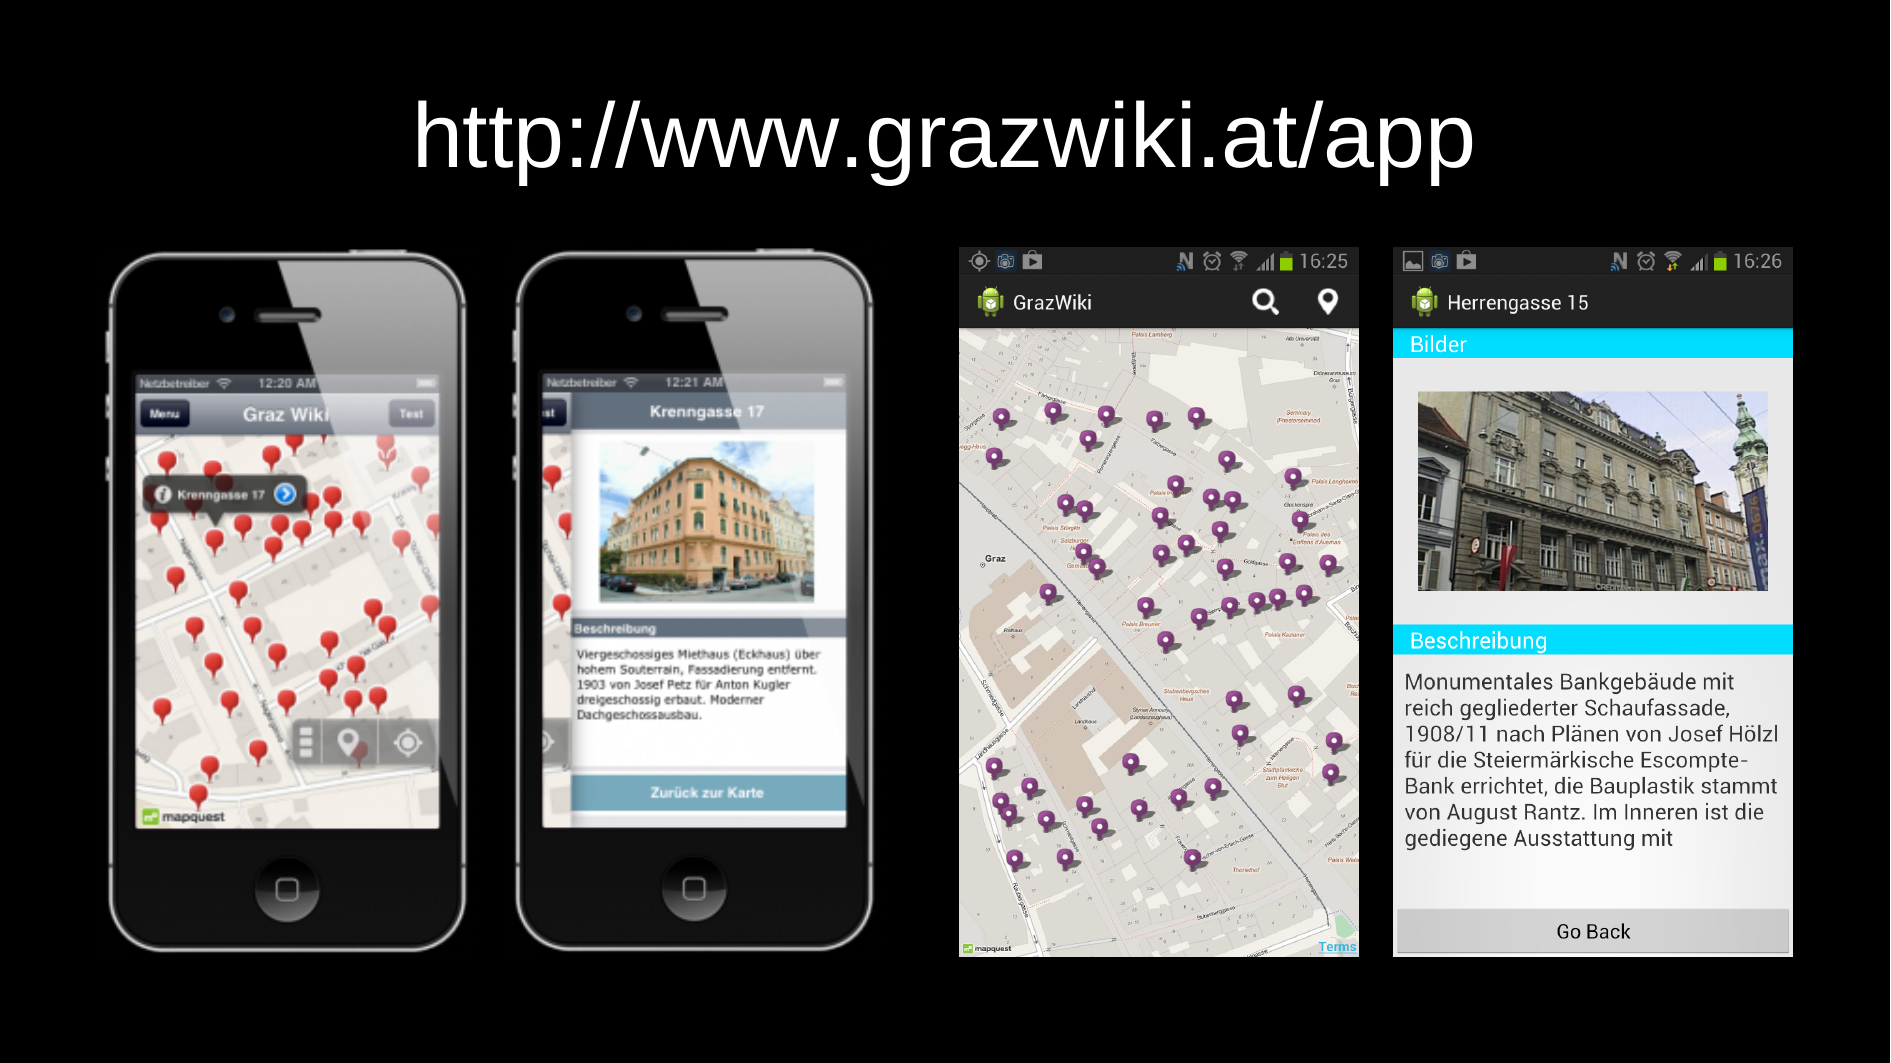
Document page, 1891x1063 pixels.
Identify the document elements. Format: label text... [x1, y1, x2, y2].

picture [959, 247, 1359, 957]
title http://www.grazwiki.at/app [94, 42, 1796, 220]
picture [100, 248, 475, 958]
picture [1393, 247, 1793, 957]
picture [507, 247, 882, 957]
